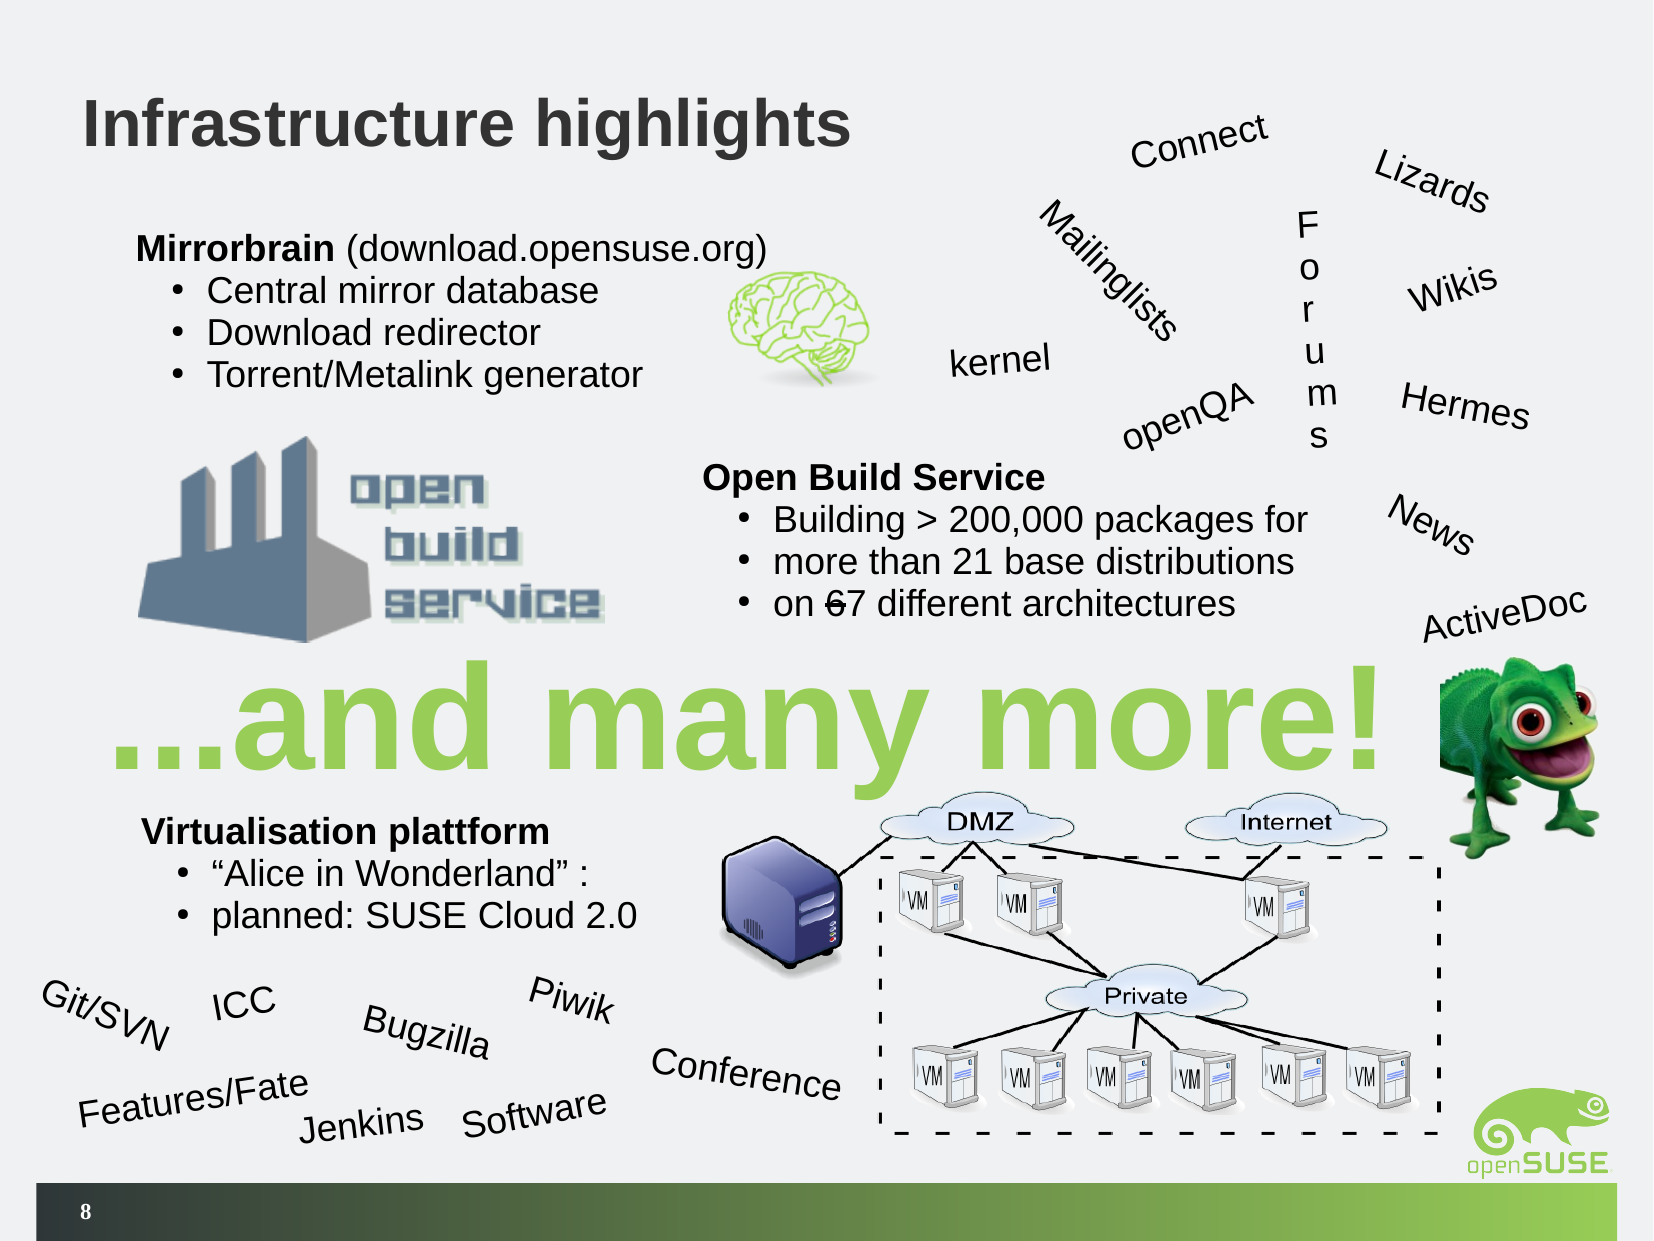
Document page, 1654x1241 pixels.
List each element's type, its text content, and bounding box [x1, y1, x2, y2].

text_box Lizards [1353, 128, 1514, 236]
text_box openQA [1098, 359, 1275, 473]
text_box Git/SVN [18, 956, 193, 1073]
text_box ...and many more! [0, 625, 1521, 815]
picture [1303, 262, 1314, 277]
text_box ActiveDoc [1400, 566, 1607, 640]
text_box Bugzilla [342, 985, 512, 1080]
text_box Mirrorbrain (download.opensuse.org) Central mirror database Download redirector Torrent/Metalink generator [120, 219, 827, 403]
text_box Conference [632, 1029, 862, 1120]
text_box Jenkins [281, 1086, 442, 1162]
text_box Features/Fate [59, 1050, 328, 1146]
text_box Software [441, 1069, 627, 1158]
text_box Hermes [1381, 363, 1551, 449]
text_box Wikis [1387, 242, 1519, 335]
text_box Virtualisation plattform “Alice in Wonderland” : planned: SUSE Cloud 2.0 [126, 815, 688, 944]
text_box Connect [1110, 94, 1288, 189]
text_box Piwik [507, 956, 637, 1045]
title Infrastructure highlights [82, 49, 1571, 198]
text_box News [1365, 471, 1501, 580]
text_box kernel [932, 327, 1068, 395]
picture [0, 0, 1654, 1241]
text_box ICC [192, 966, 296, 1040]
text_box Open Build Service Building > 200,000 packages for more than 21 base distributions on 67 different architectures [687, 448, 1359, 625]
text_box Mailinglists [1015, 176, 1207, 367]
